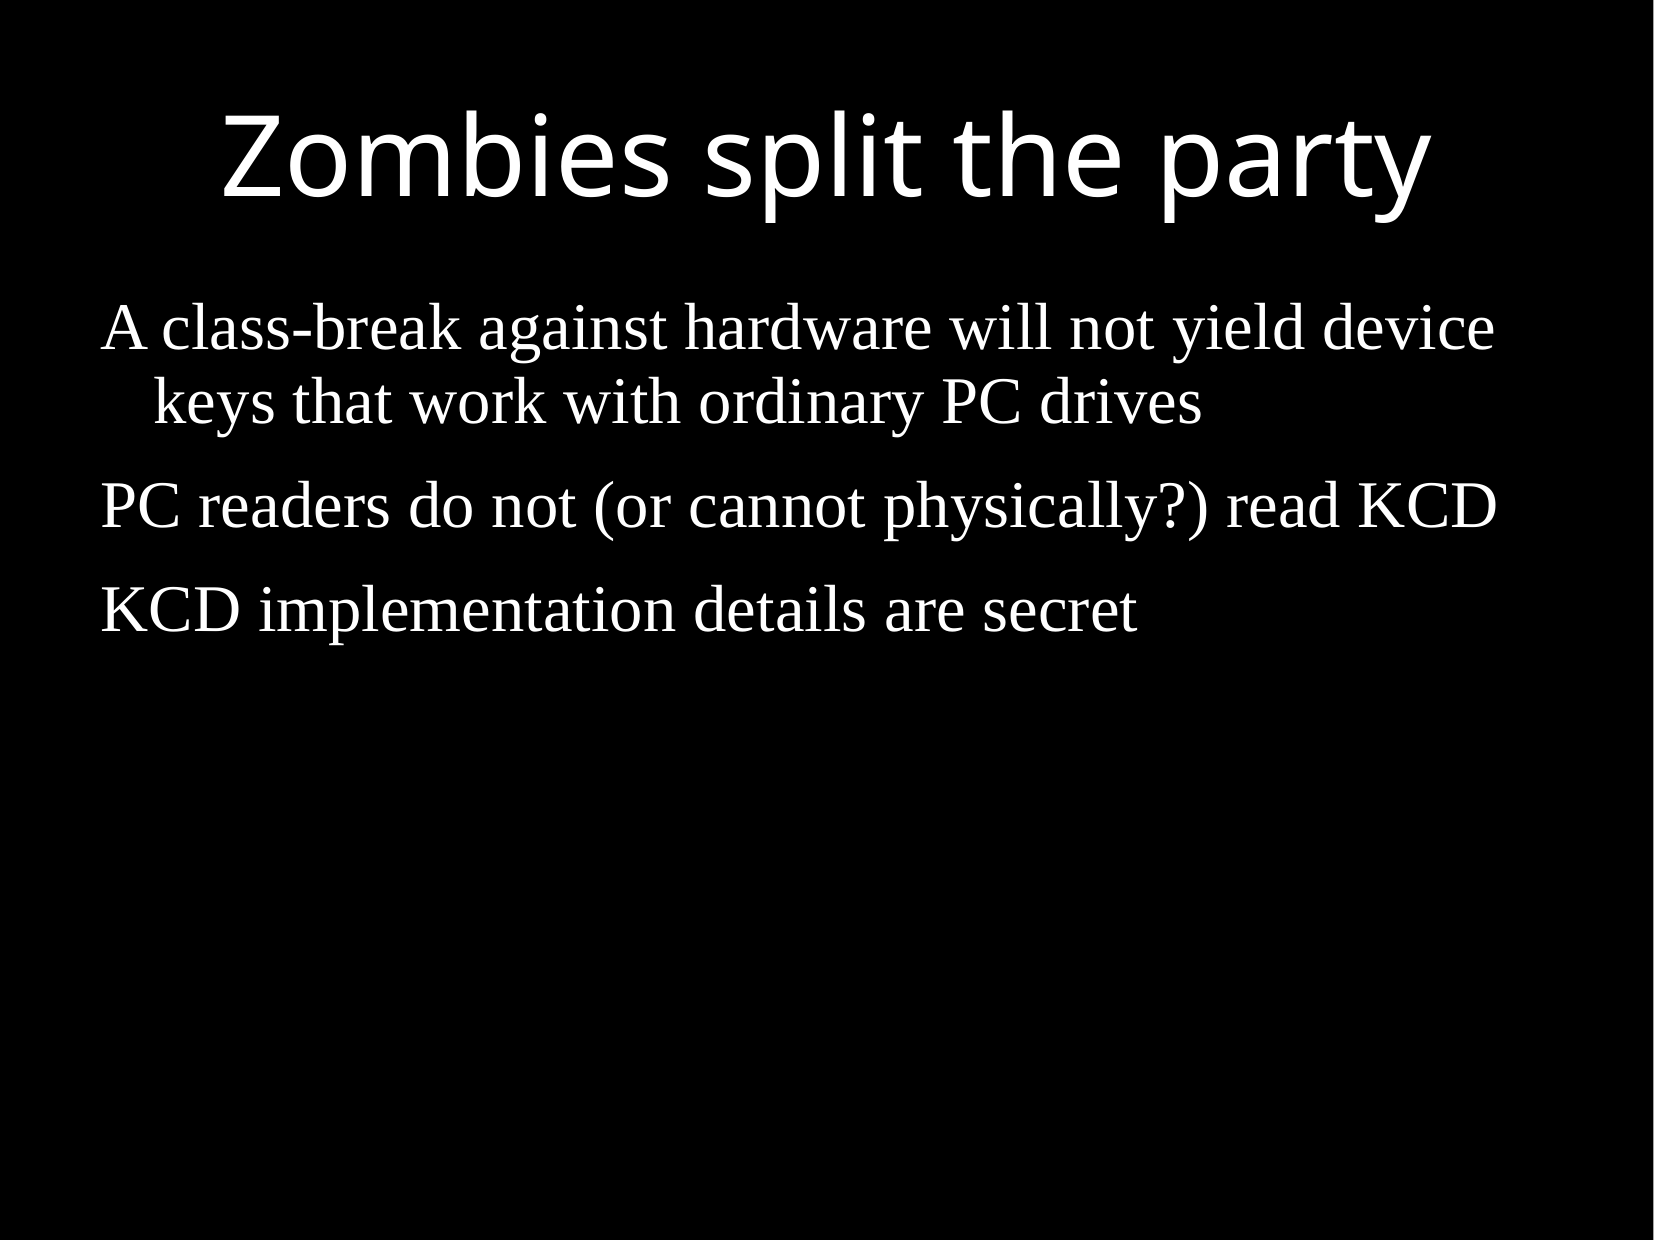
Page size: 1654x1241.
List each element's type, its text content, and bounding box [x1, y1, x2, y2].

title Zombies split the party [82, 56, 1571, 250]
list A class-break against hardware will not yield device keys that work with ordinary PC drives PC readers do not (or cannot physically?) read KCD KCD implementation details are secret [82, 290, 1571, 1094]
